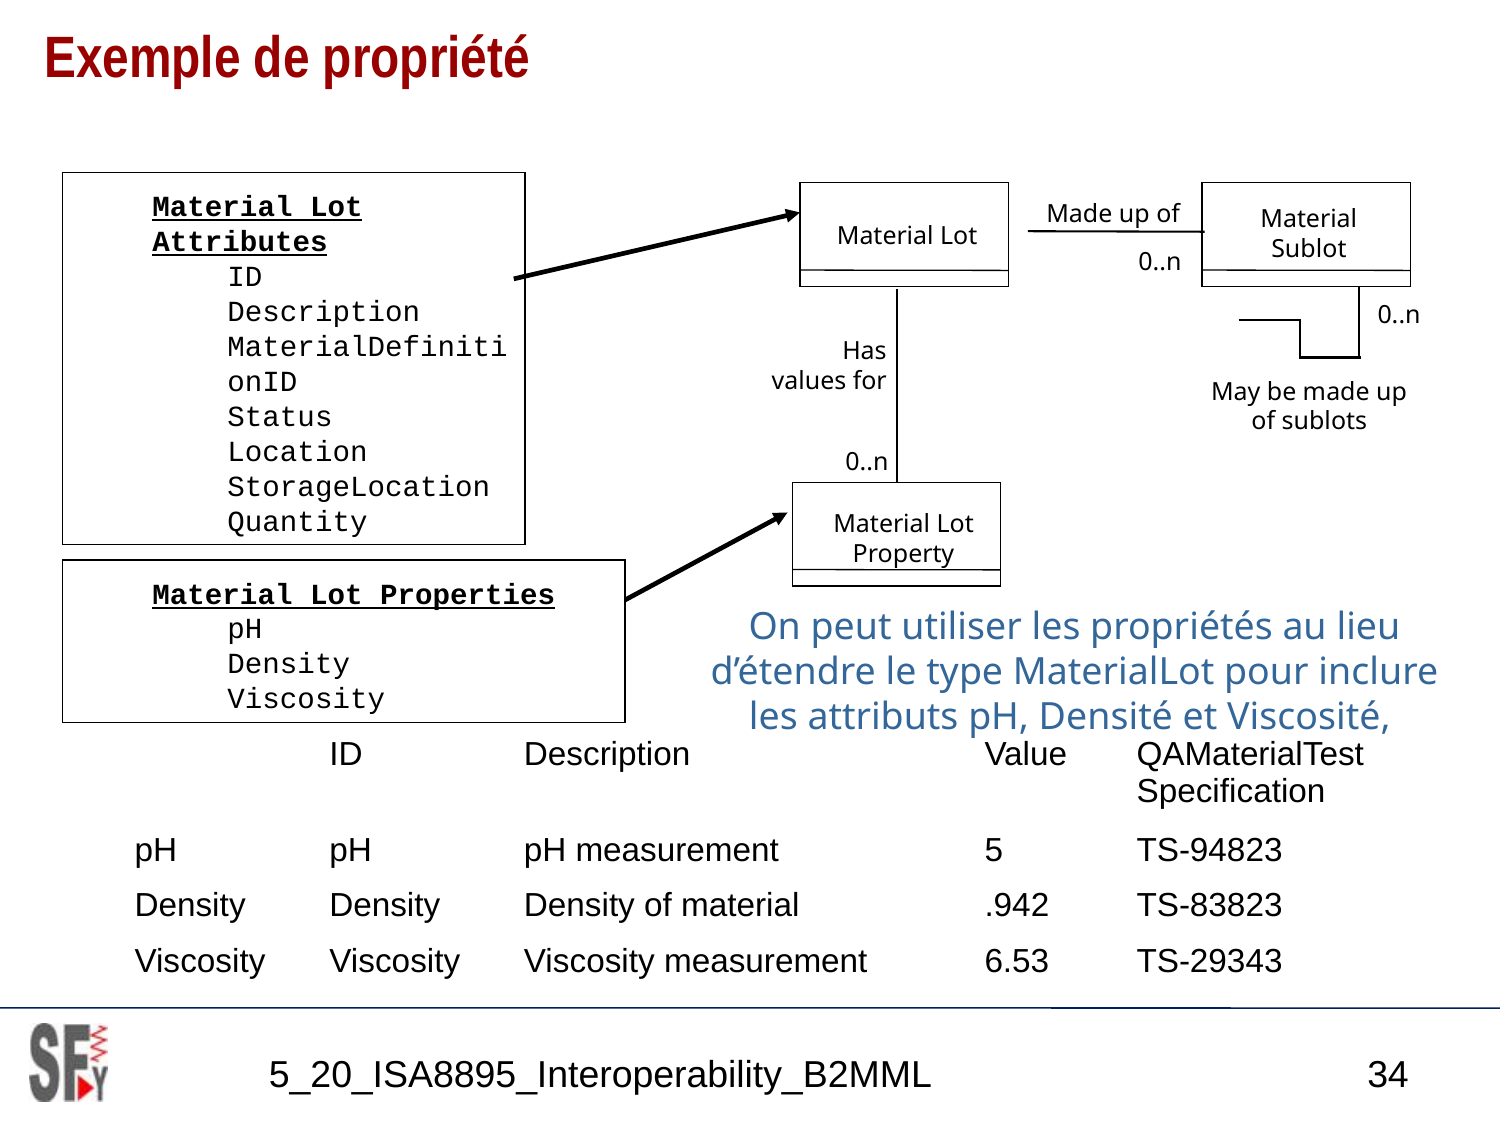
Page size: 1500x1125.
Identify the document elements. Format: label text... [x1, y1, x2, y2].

table_cell TS-94823 [1122, 824, 1412, 879]
table_cell Viscosity measurement [509, 935, 970, 990]
text_box 0..n [845, 445, 889, 476]
text_box May be made up of sublots [1211, 375, 1408, 436]
text_box 0..n [1138, 245, 1182, 276]
text_box 0..n [1377, 298, 1421, 329]
text_box [799, 271, 1009, 287]
text_box [792, 571, 1001, 587]
slide_number <numéro> [1352, 1034, 1490, 1103]
table_cell Density [314, 879, 509, 935]
table_cell pH [314, 824, 509, 879]
table_header [120, 728, 314, 824]
text_box [799, 182, 1009, 269]
table_header ID [314, 728, 509, 824]
table_cell pH [120, 824, 314, 879]
table_cell Density [120, 879, 314, 935]
text_box [792, 482, 1001, 569]
table_cell TS-29343 [1122, 935, 1412, 990]
table_cell TS-83823 [1122, 879, 1412, 935]
text_box Material Sublot [1260, 202, 1358, 263]
table_header Value [970, 728, 1122, 824]
table_cell Density of material [509, 879, 970, 935]
text_box Has values for [771, 334, 887, 395]
table_cell .942 [970, 879, 1122, 935]
text_box On peut utiliser les propriétés au lieu d’étendre le type MaterialLot pour inclure les attributs pH, Densité et Viscosité, [675, 587, 1475, 746]
table_header Description [509, 728, 970, 824]
text_box Material Lot Property [833, 507, 975, 568]
table_cell 6.53 [970, 935, 1122, 990]
text_box [1202, 182, 1411, 269]
text_box Material Lot Attributes ID Description MaterialDefinitionID Status Location StorageLocation Quantity [62, 172, 525, 545]
table_cell 5 [970, 824, 1122, 879]
text_box Material Lot [836, 219, 978, 250]
table_cell Viscosity [120, 935, 314, 990]
title Exemple de propriété [29, 12, 1471, 138]
table_header QAMaterialTest Specification [1122, 728, 1412, 824]
text_box [1202, 271, 1411, 287]
footer 5_20_ISA8895_Interoperability_B2MML [253, 1034, 1336, 1103]
table_cell Viscosity [314, 935, 509, 990]
table_cell pH measurement [509, 824, 970, 879]
text_box Made up of [1046, 197, 1181, 228]
text_box Material Lot Properties pH Density Viscosity [62, 559, 625, 723]
picture [29, 1023, 108, 1102]
